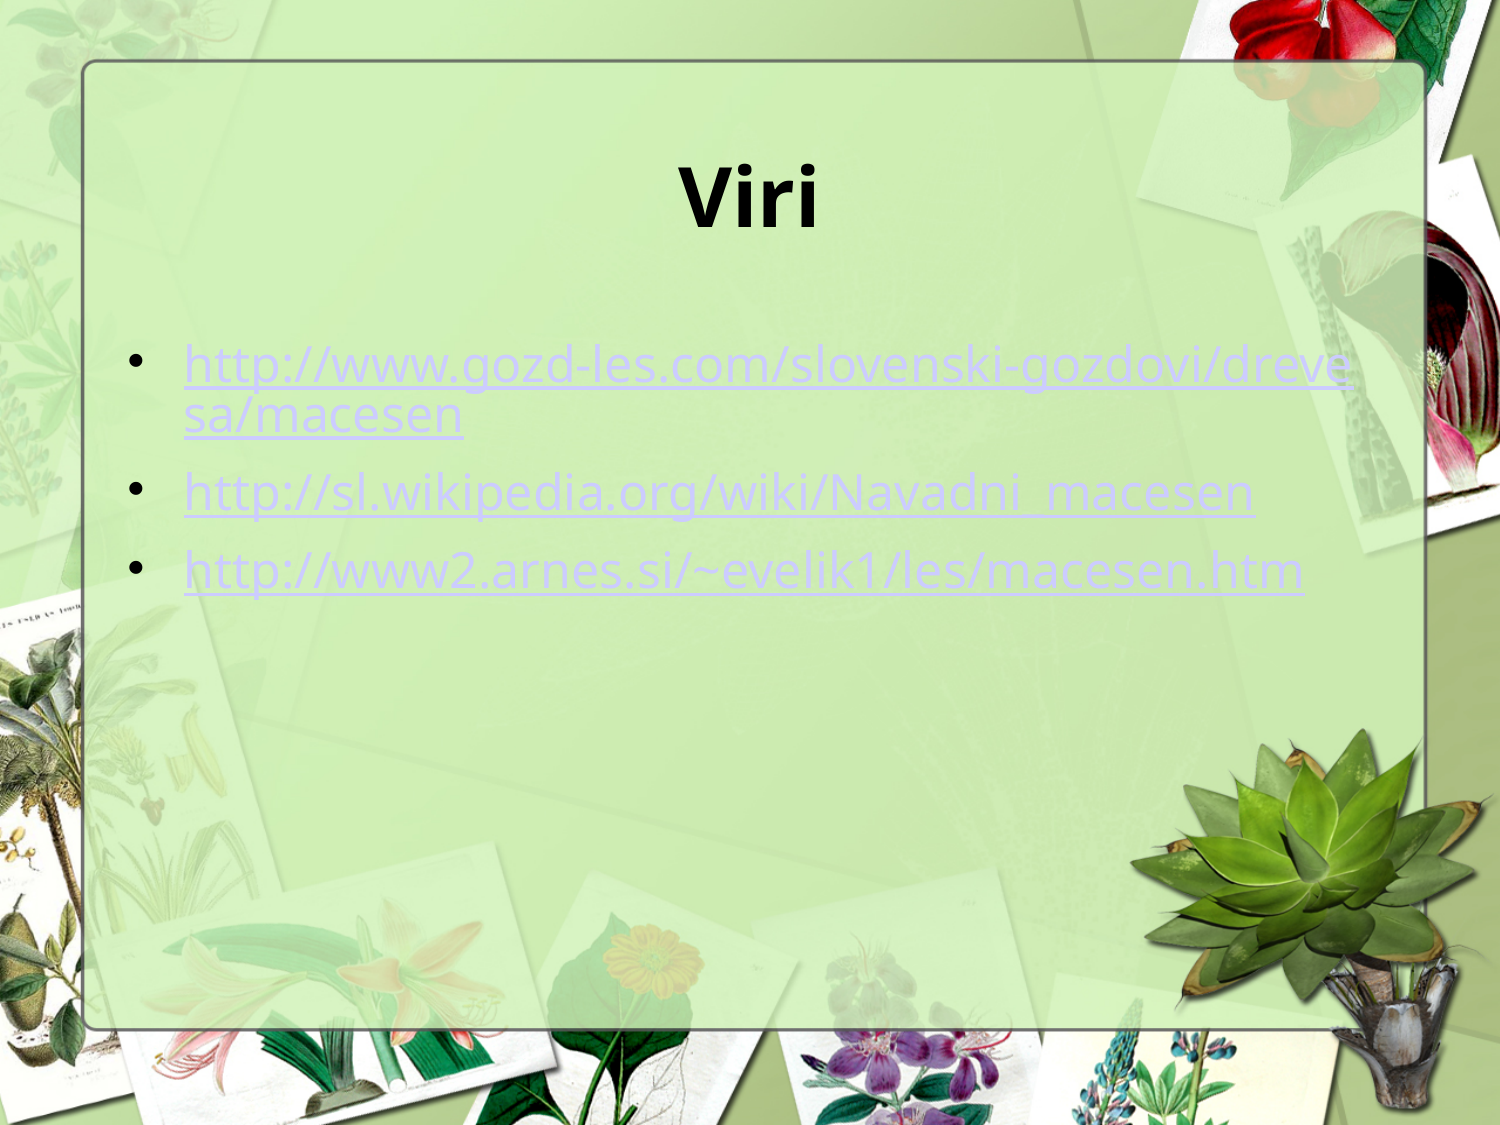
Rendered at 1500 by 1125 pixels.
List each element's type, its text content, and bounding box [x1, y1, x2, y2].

picture [0, 0, 1500, 1125]
title Viri [112, 99, 1388, 288]
list http://www.gozd-les.com/slovenski-gozdovi/drevesa/macesen http://sl.wikipedia.org/wiki/Navadni_macesen http://www2.arnes.si/~evelik1/les/macesen.htm [112, 324, 1388, 1000]
